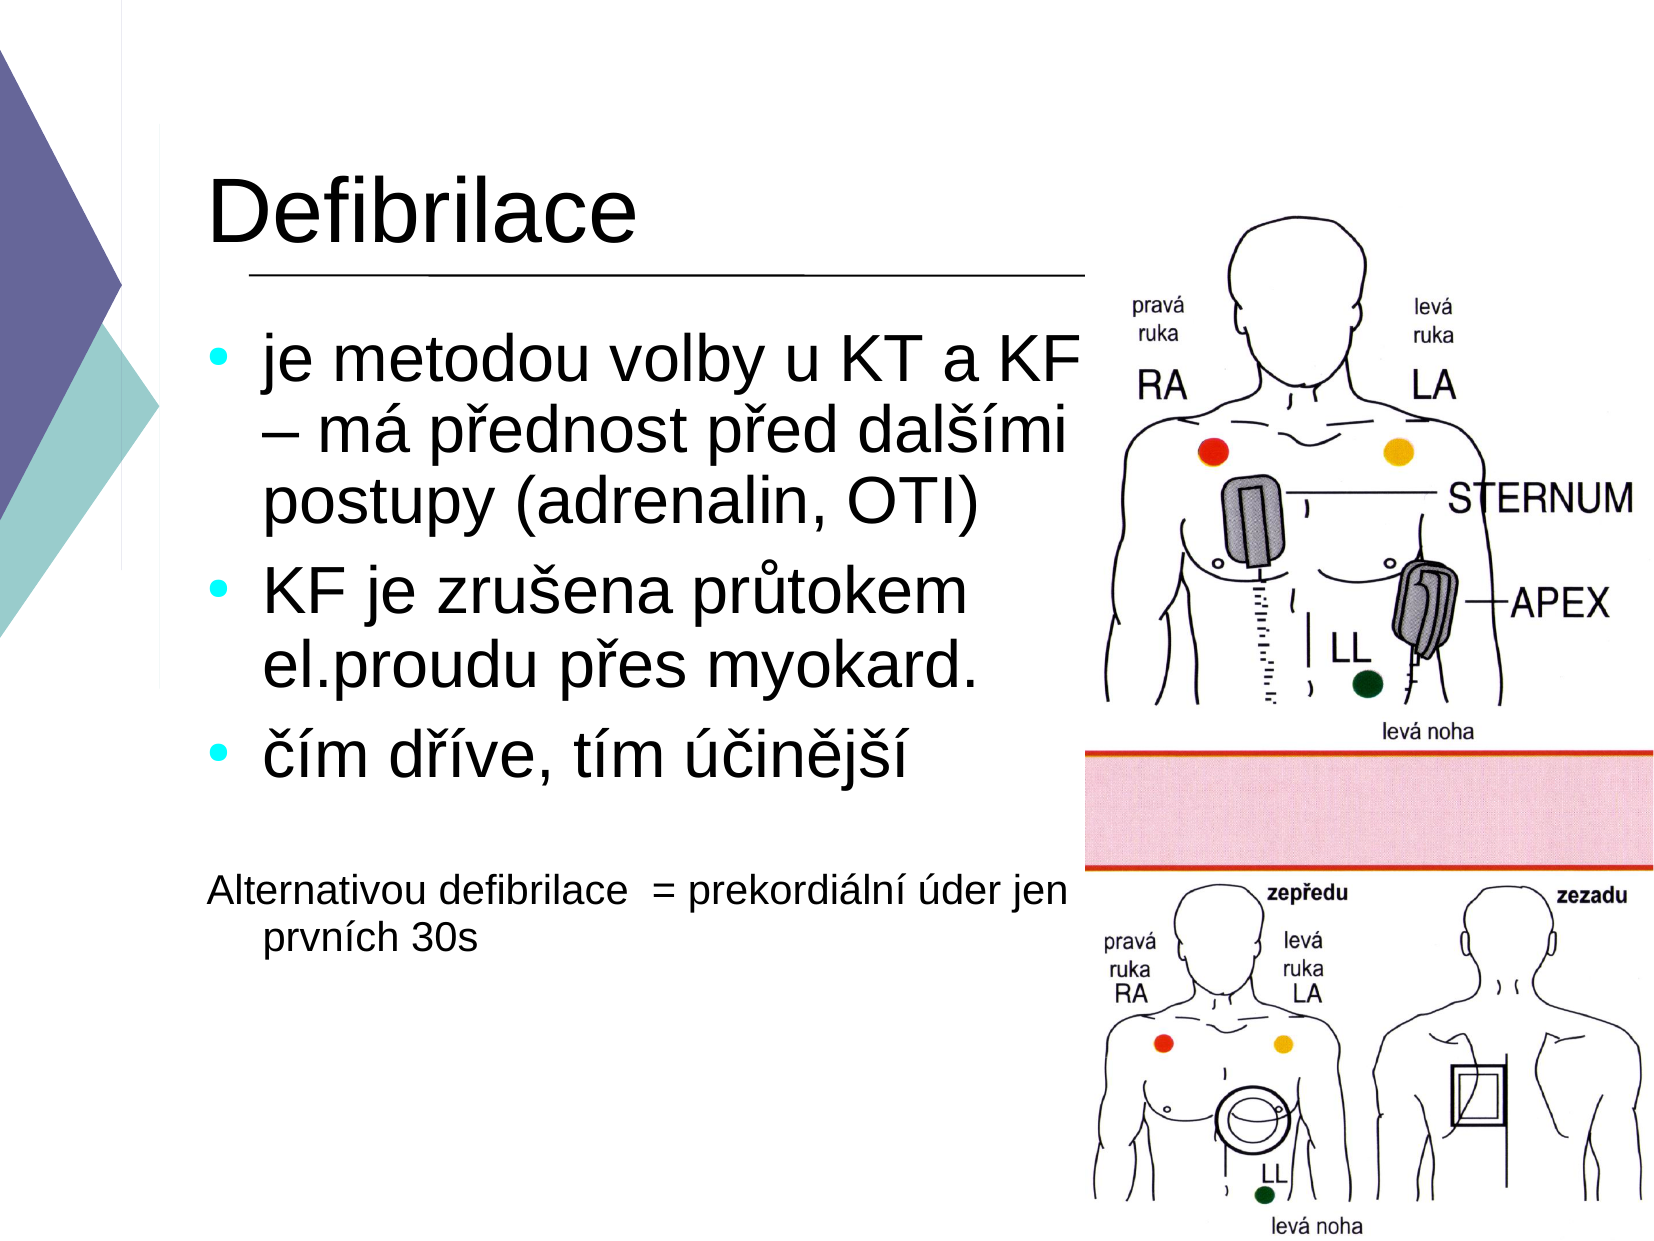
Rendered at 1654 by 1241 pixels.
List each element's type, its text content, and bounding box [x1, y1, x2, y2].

title Defibrilace [206, 110, 1613, 317]
list je metodou volby u KT a KF – má přednost před dalšími postupy (adrenalin, OTI) KF je zrušena průtokem el.proudu přes myokard. čím dříve, tím účinější Alternativou defibrilace = prekordiální úder jen prvních 30s [206, 325, 1085, 1241]
picture [1085, 206, 1654, 1241]
